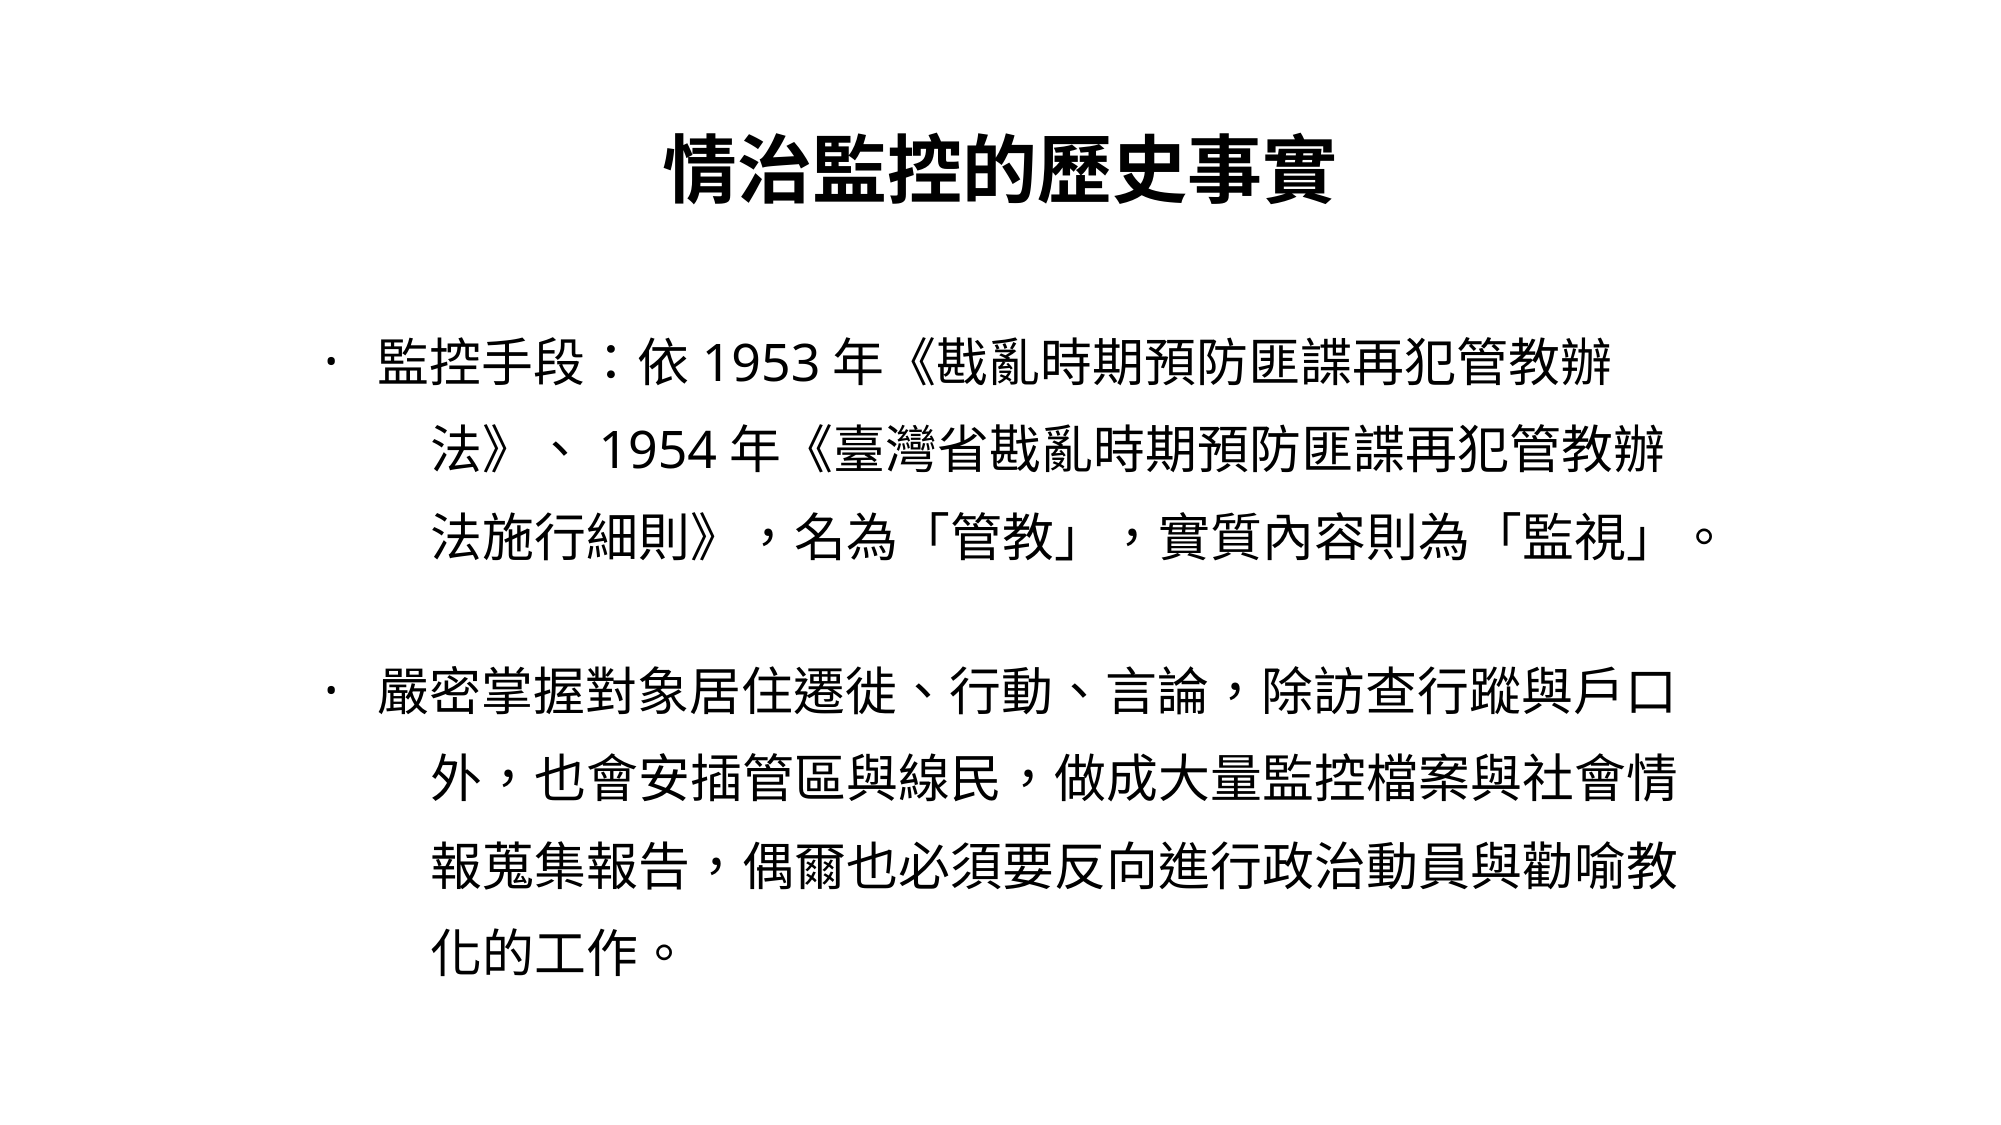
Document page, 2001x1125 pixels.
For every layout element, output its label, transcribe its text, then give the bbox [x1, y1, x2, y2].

list 監控手段：依1953年《戡亂時期預防匪諜再犯管教辦法》、1954年《臺灣省戡亂時期預防匪諜再犯管教辦法施行細則》，名為「管教」，實質內容則為「監視」。 嚴密掌握對象居住遷徙、行動、言論，除訪查行蹤與戶口外，也會安插管區與線民，做成大量監控檔案與社會情報蒐集報告，偶爾也必須要反向進行政治動員與勸喻教化的工作。 [271, 296, 1729, 1056]
title 情治監控的歷史事實 [585, 124, 1415, 223]
